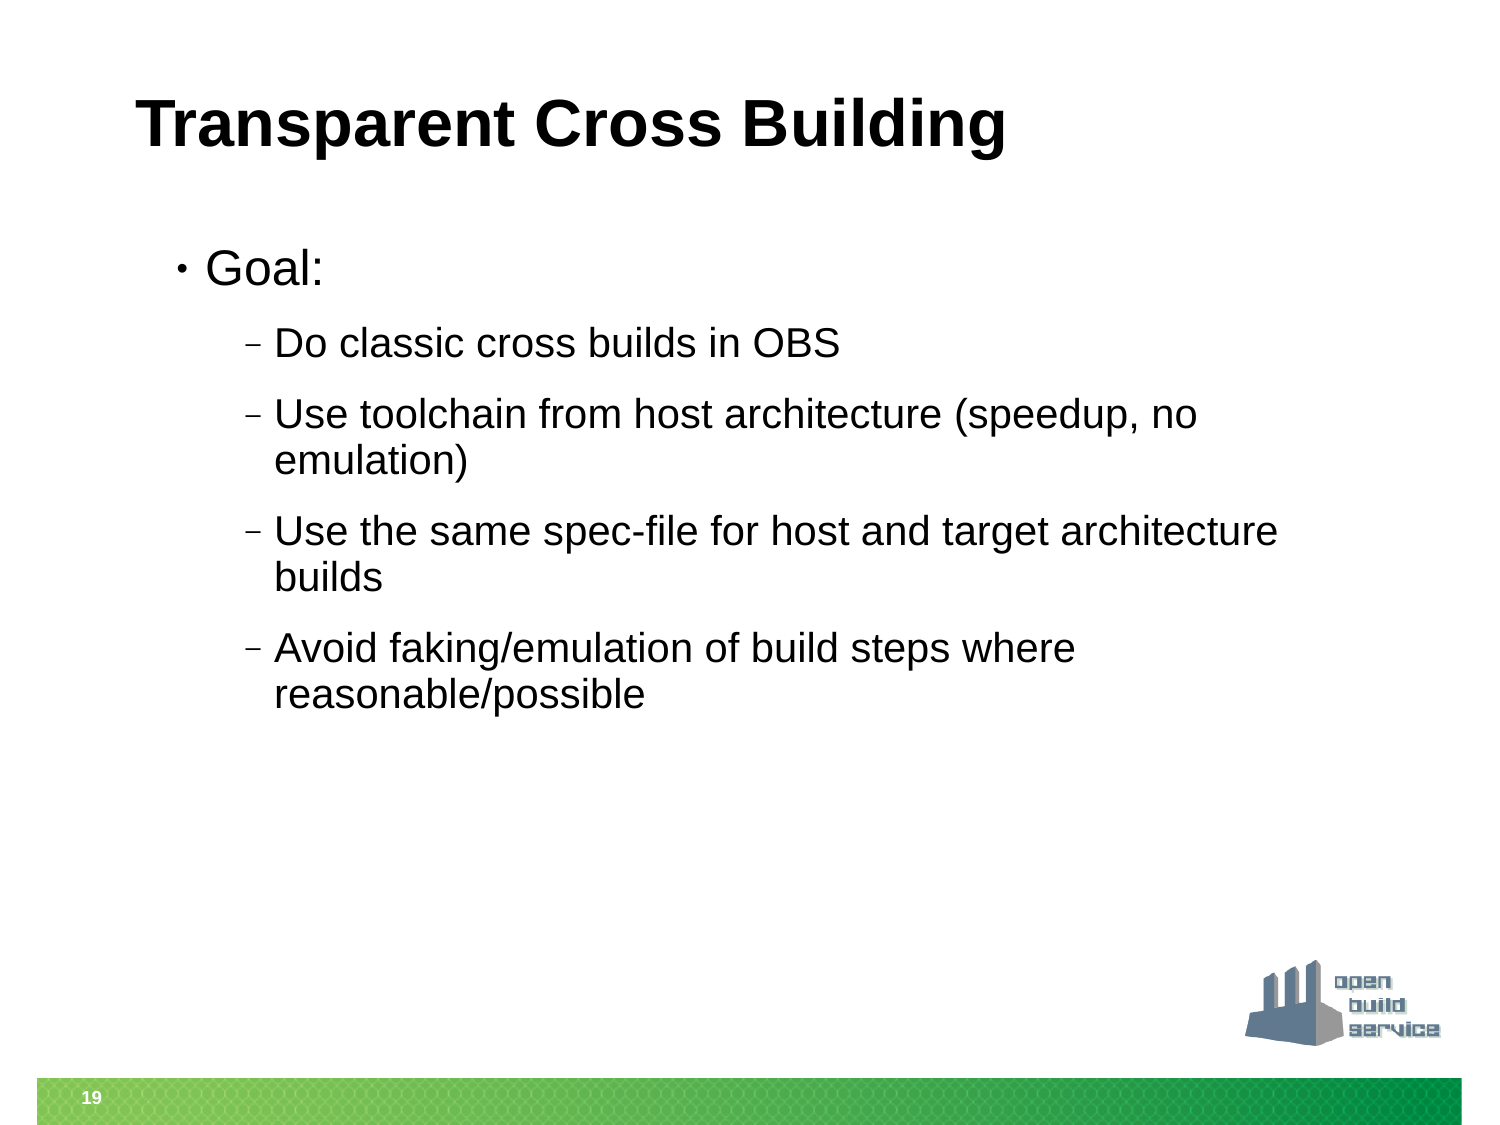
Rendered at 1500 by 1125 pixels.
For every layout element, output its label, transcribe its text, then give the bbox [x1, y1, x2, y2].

title Transparent Cross Building [135, 41, 1372, 204]
list Goal: Do classic cross builds in OBS Use toolchain from host architecture (speedup, no emulation) Use the same spec-file for host and target architecture builds Avoid faking/emulation of build steps where reasonable/possible [133, 240, 1370, 983]
picture [37, 1078, 1462, 1125]
picture [1245, 960, 1441, 1046]
